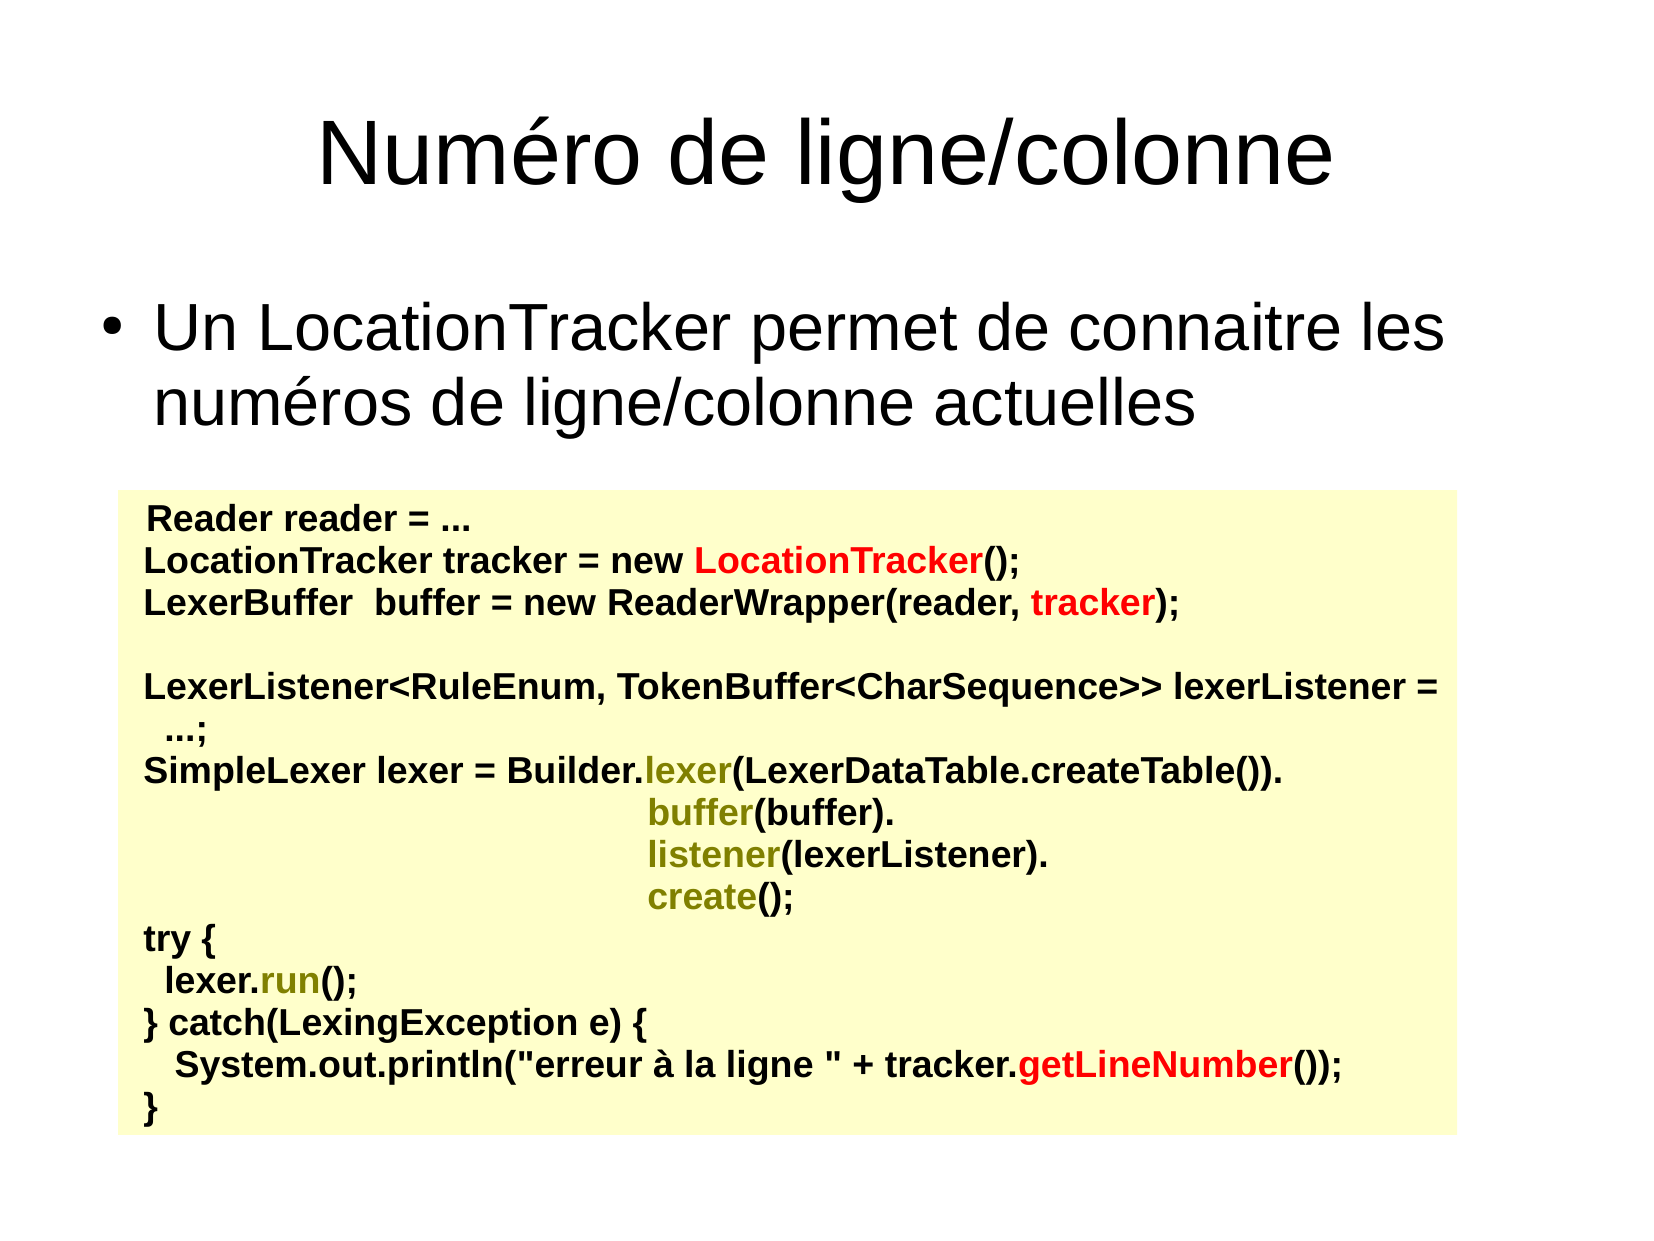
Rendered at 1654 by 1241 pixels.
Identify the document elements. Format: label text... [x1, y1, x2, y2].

text_box Reader reader = ... LocationTracker tracker = new LocationTracker(); LexerBuffer buffer = new ReaderWrapper(reader, tracker); LexerListener<RuleEnum, TokenBuffer<CharSequence>> lexerListener = ...; SimpleLexer lexer = Builder.lexer(LexerDataTable.createTable()). buffer(buffer). listener(lexerListener). create(); try { lexer.run(); } catch(LexingException e) { System.out.println("erreur à la ligne " + tracker.getLineNumber()); } [118, 490, 1458, 1135]
title Numéro de ligne/colonne [82, 56, 1571, 250]
list Un LocationTracker permet de connaitre les numéros de ligne/colonne actuelles [82, 290, 1571, 440]
